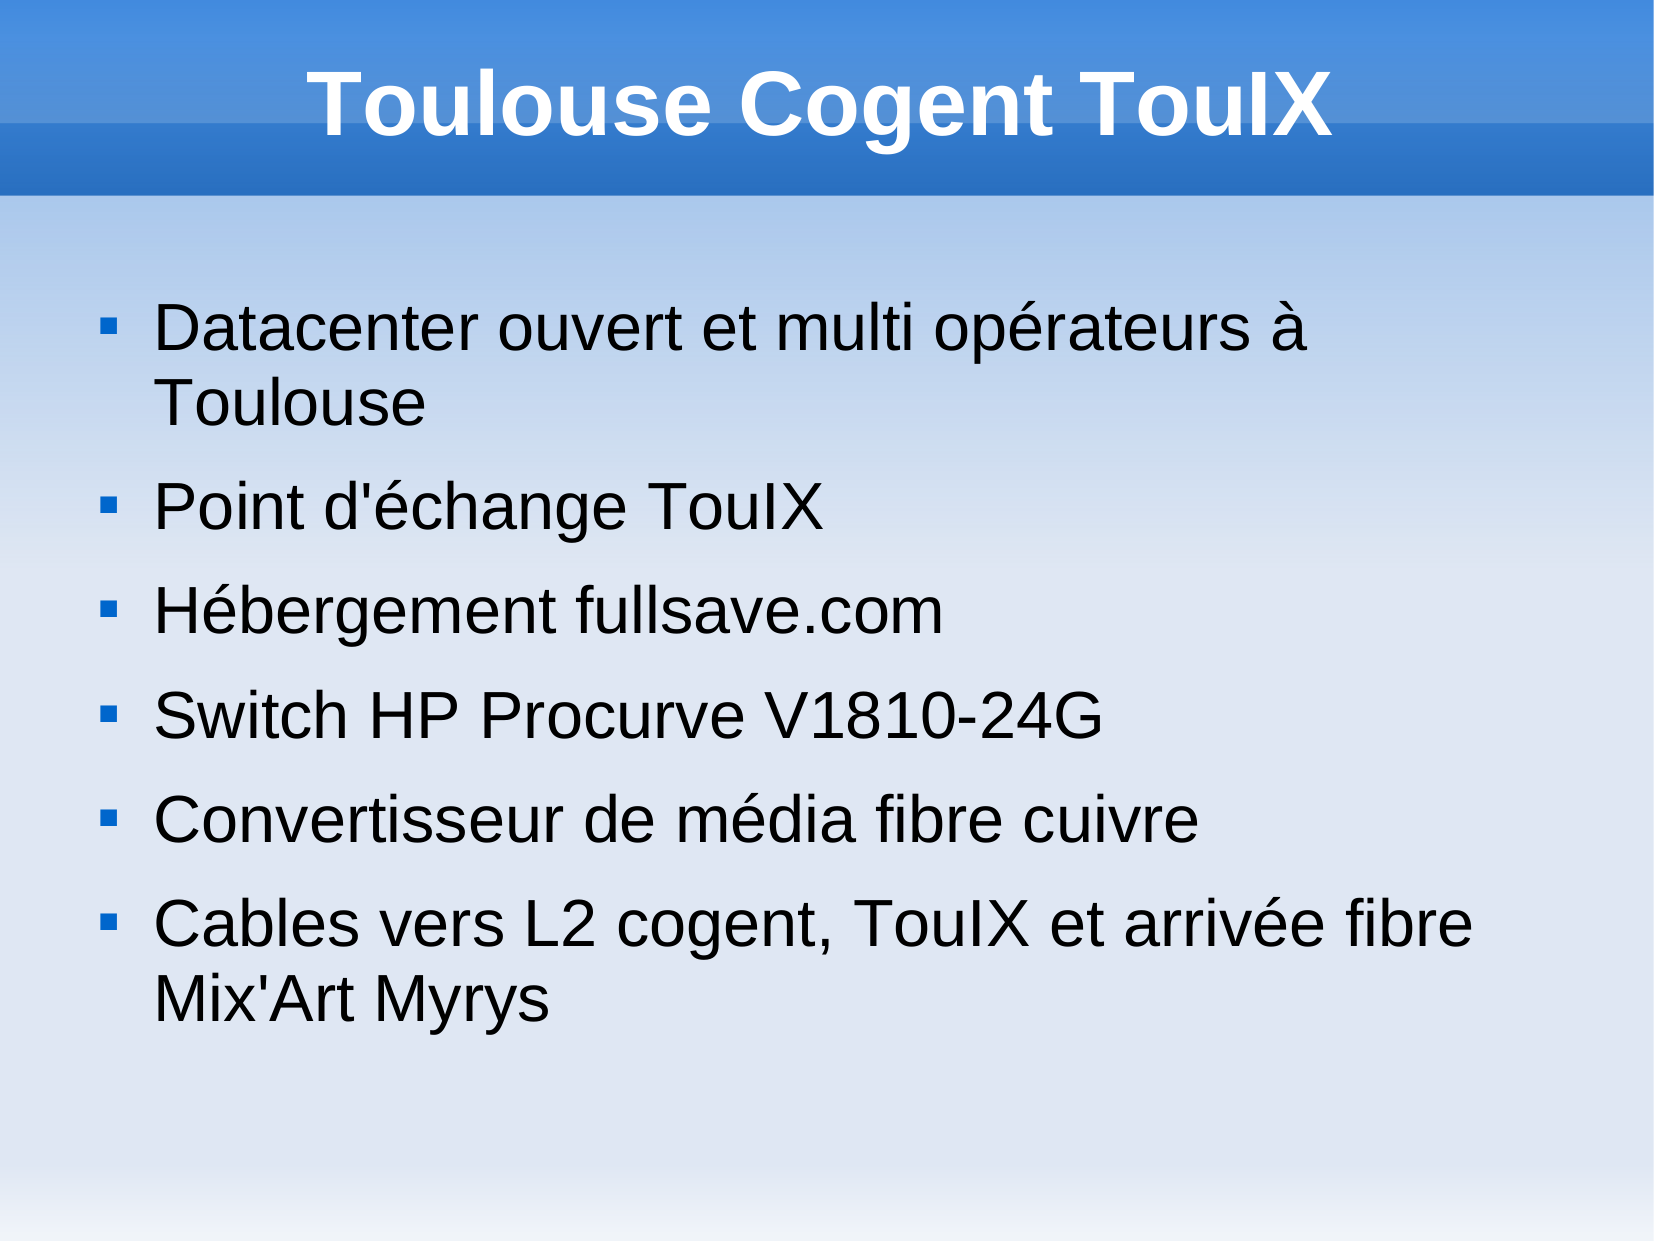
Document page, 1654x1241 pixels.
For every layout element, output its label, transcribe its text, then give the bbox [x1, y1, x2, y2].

picture [0, 0, 1654, 1241]
list Datacenter ouvert et multi opérateurs à Toulouse Point d'échange TouIX Hébergement fullsave.com Switch HP Procurve V1810-24G Convertisseur de média fibre cuivre Cables vers L2 cogent, TouIX et arrivée fibre Mix'Art Myrys [82, 290, 1571, 1094]
title Toulouse Cogent TouIX [76, 7, 1565, 200]
